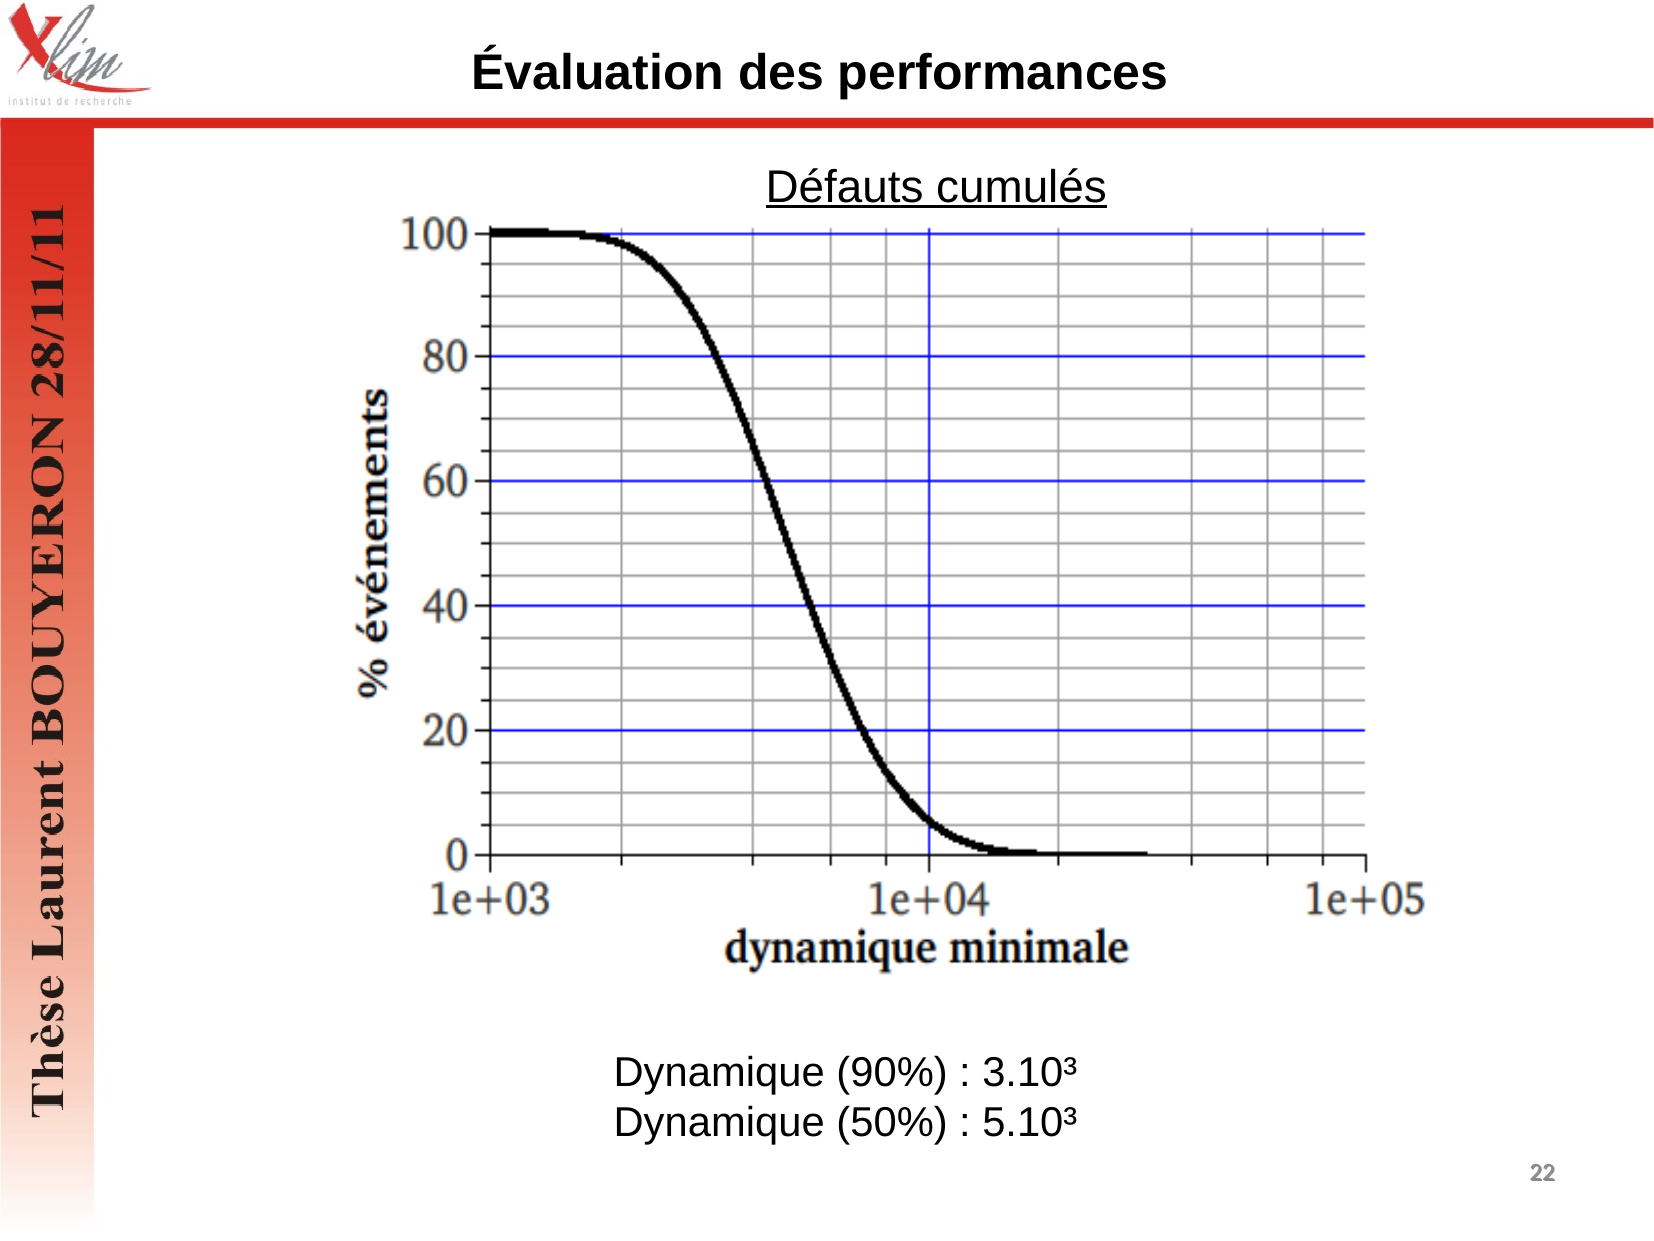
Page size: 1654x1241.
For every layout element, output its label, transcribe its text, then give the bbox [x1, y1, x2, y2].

text_box <numéro> [1185, 1129, 1571, 1213]
text_box Défauts cumulés [750, 153, 1123, 220]
chart [338, 208, 1427, 977]
text_box Évaluation des performances [410, 31, 1231, 108]
text_box Dynamique (90%) : 3.10³ Dynamique (50%) : 5.10³ [598, 1036, 1243, 1164]
picture [0, 0, 1654, 1241]
